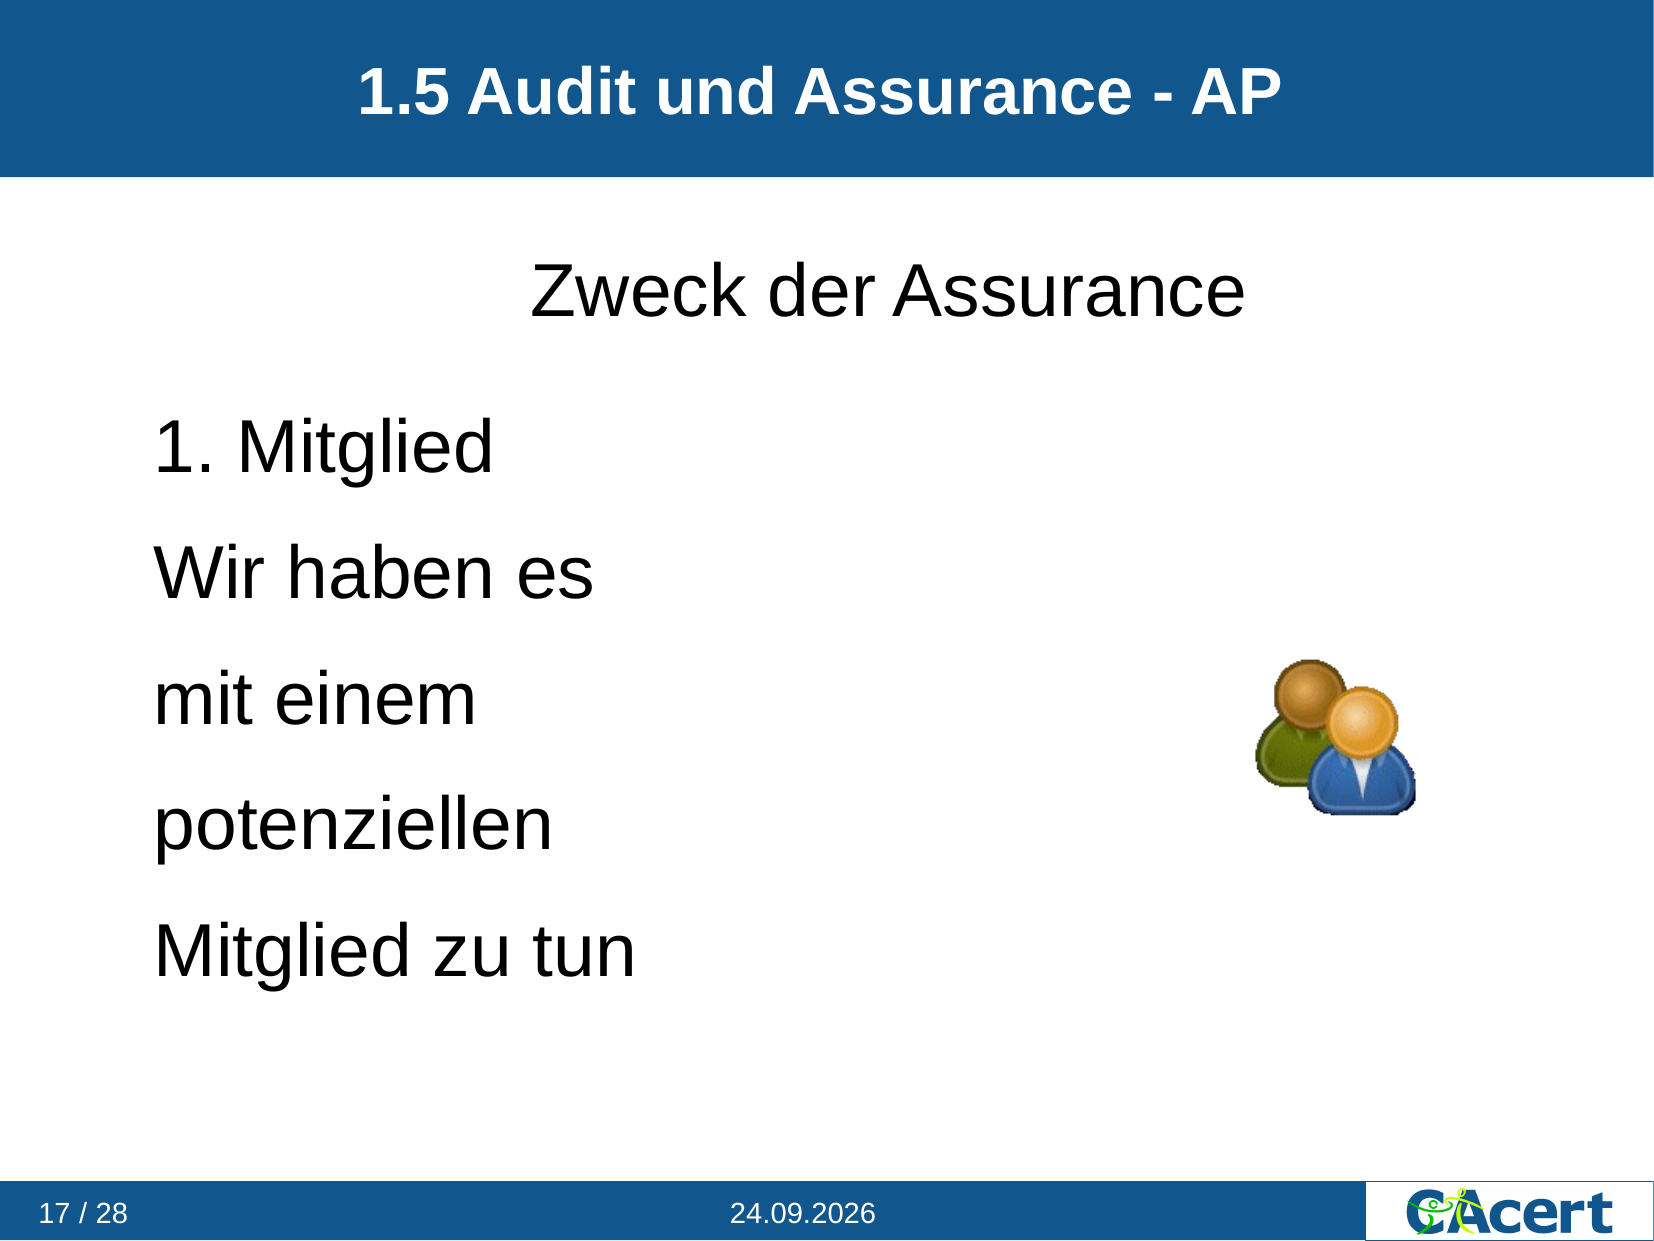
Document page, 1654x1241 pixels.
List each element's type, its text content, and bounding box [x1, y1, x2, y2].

picture [1406, 1187, 1613, 1235]
picture [1240, 649, 1430, 839]
title 1.5 Audit und Assurance - AP [76, 17, 1565, 166]
list Zweck der Assurance 1. Mitglied Wir haben es mit einem potenziellen Mitglied zu tun [82, 206, 1625, 1065]
